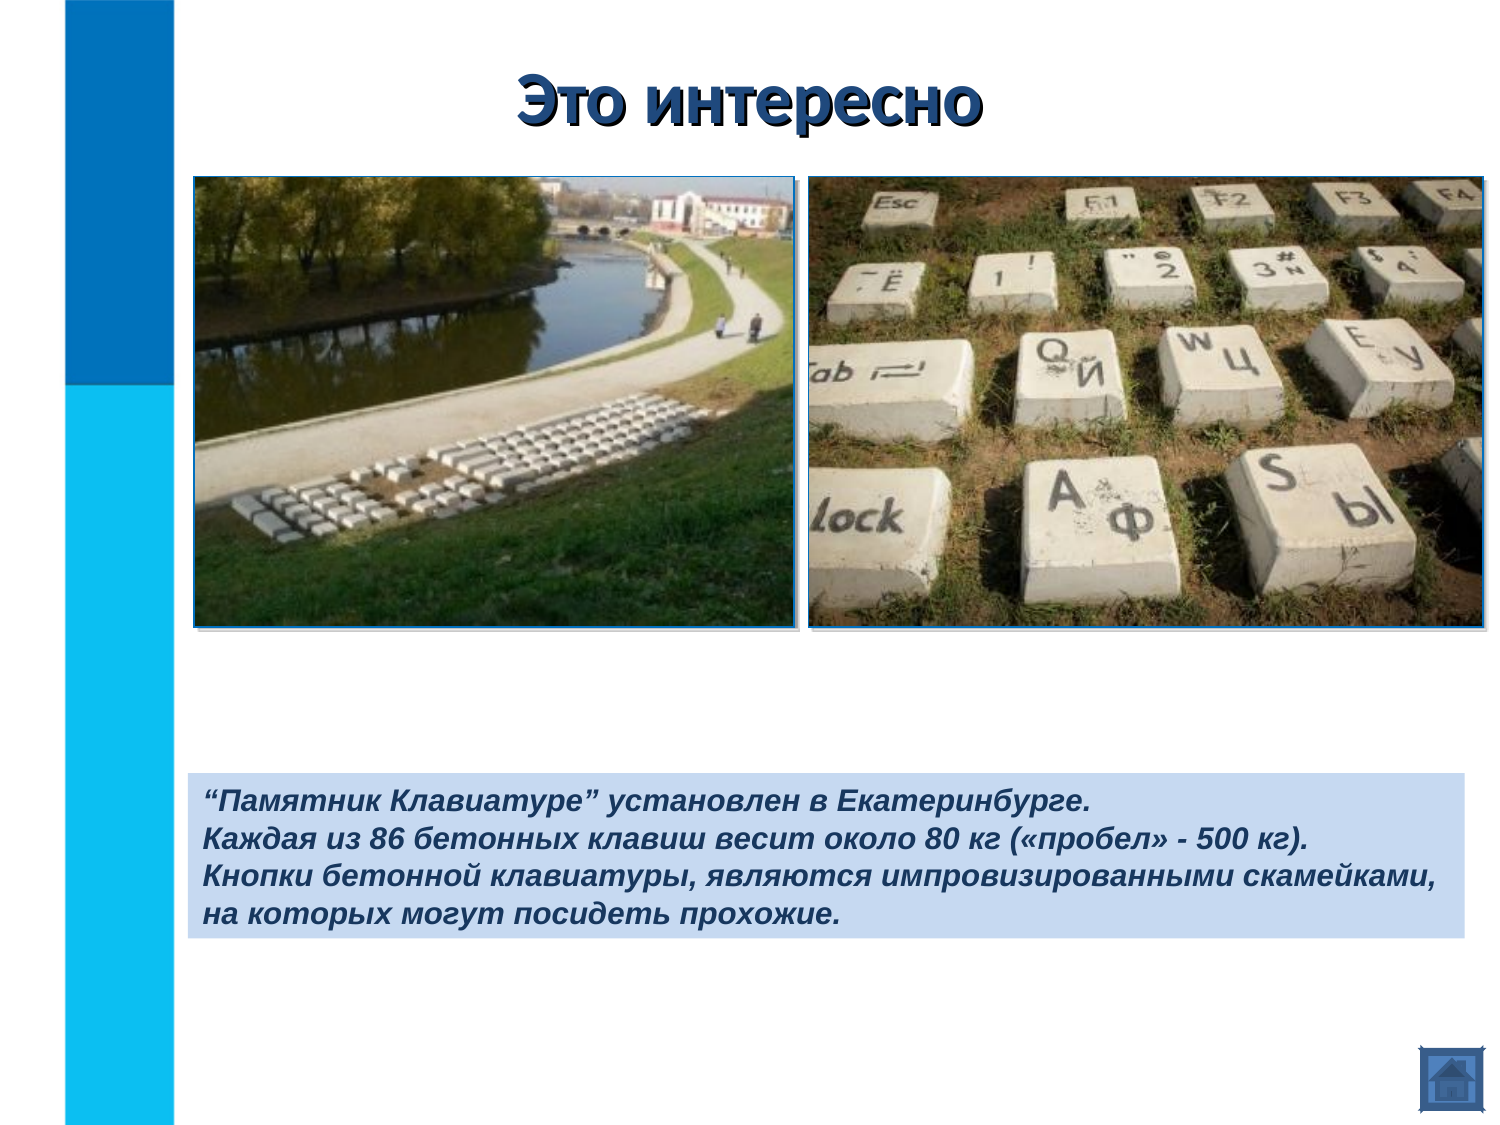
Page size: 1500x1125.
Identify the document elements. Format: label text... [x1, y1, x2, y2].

picture [0, 0, 1500, 1125]
text_box [1424, 1050, 1482, 1109]
picture [809, 177, 1483, 626]
title Это интересно [75, 0, 1426, 188]
picture [194, 177, 794, 626]
text_box “Памятник Клавиатуре” установлен в Екатеринбурге. Каждая из 86 бетонных клавиш весит около 80 кг («пробел» - 500 кг). Кнопки бетонной клавиатуры, являются импровизированными скамейками, на которых могут посидеть прохожие. [187, 773, 1465, 939]
